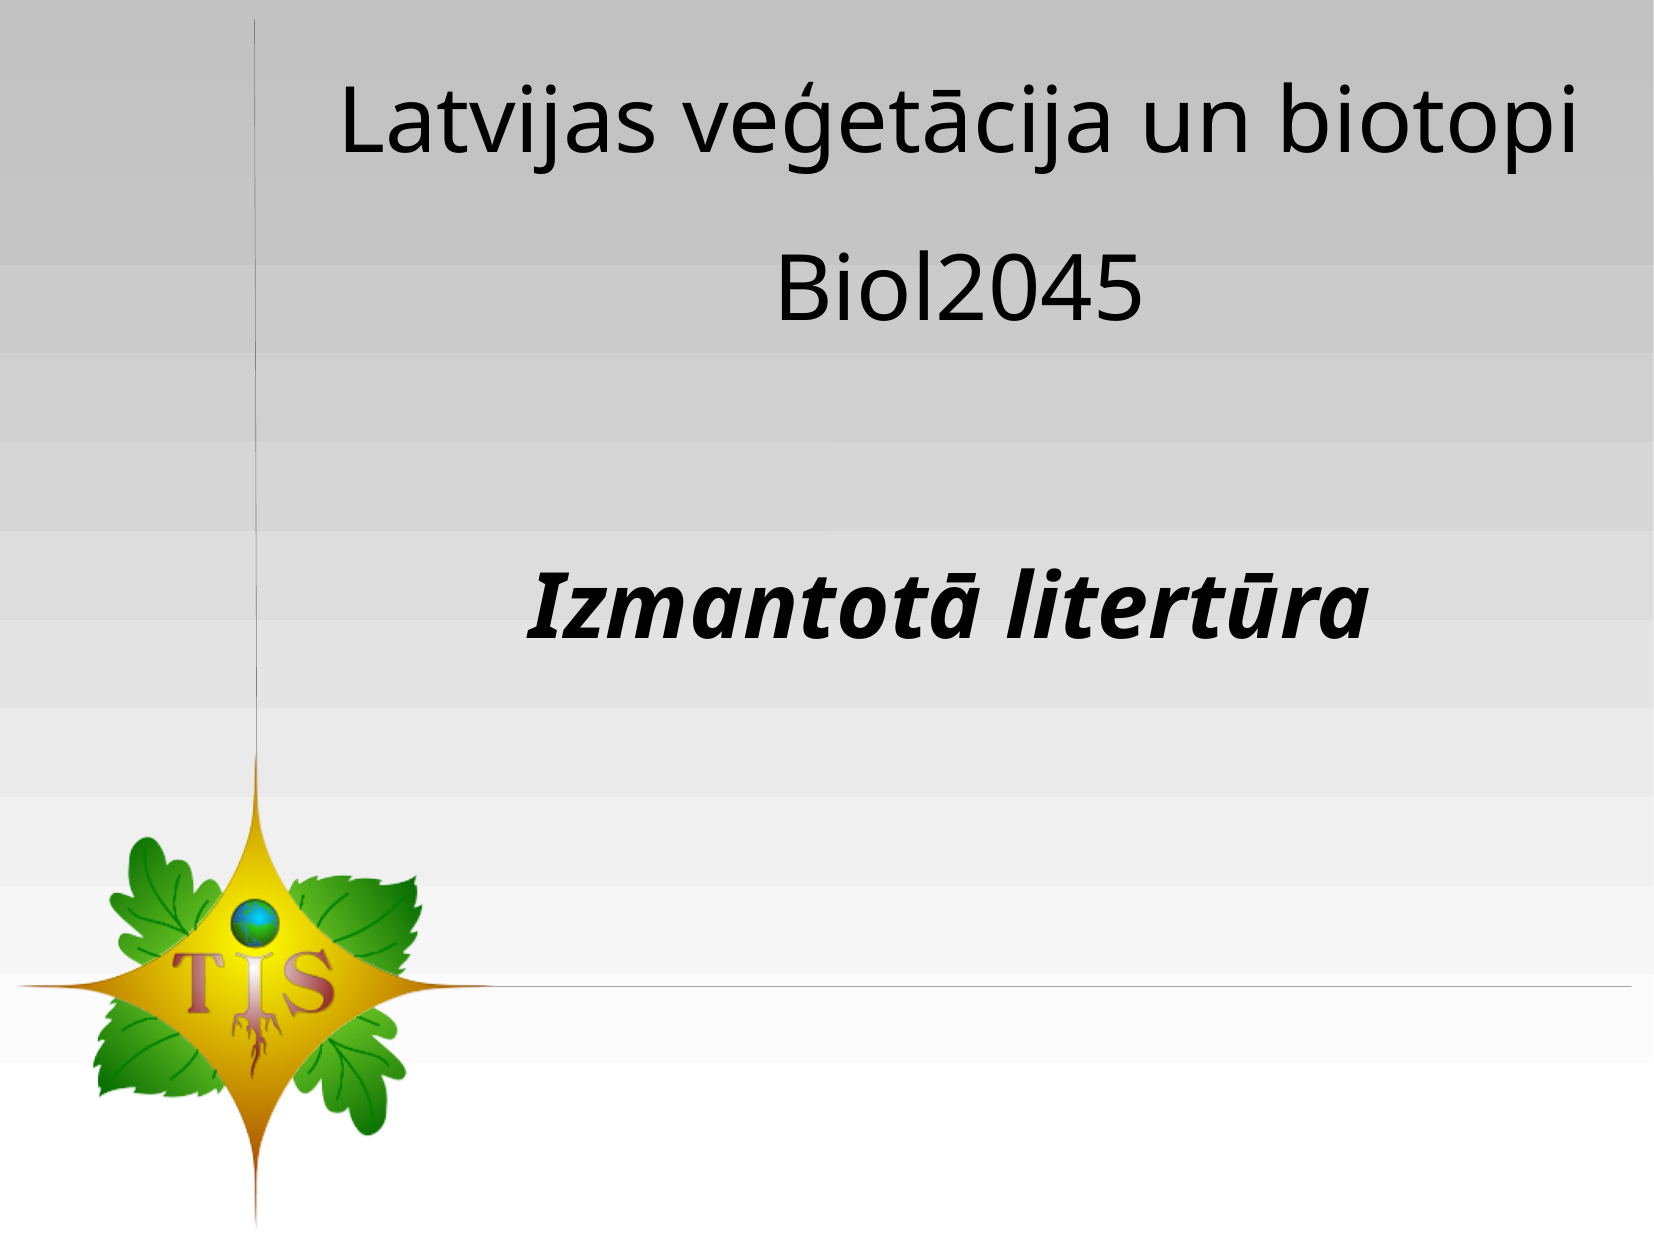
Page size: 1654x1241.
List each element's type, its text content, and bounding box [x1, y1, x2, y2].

picture [0, 0, 1654, 1241]
title Izmantotā litertūra [295, 324, 1607, 857]
